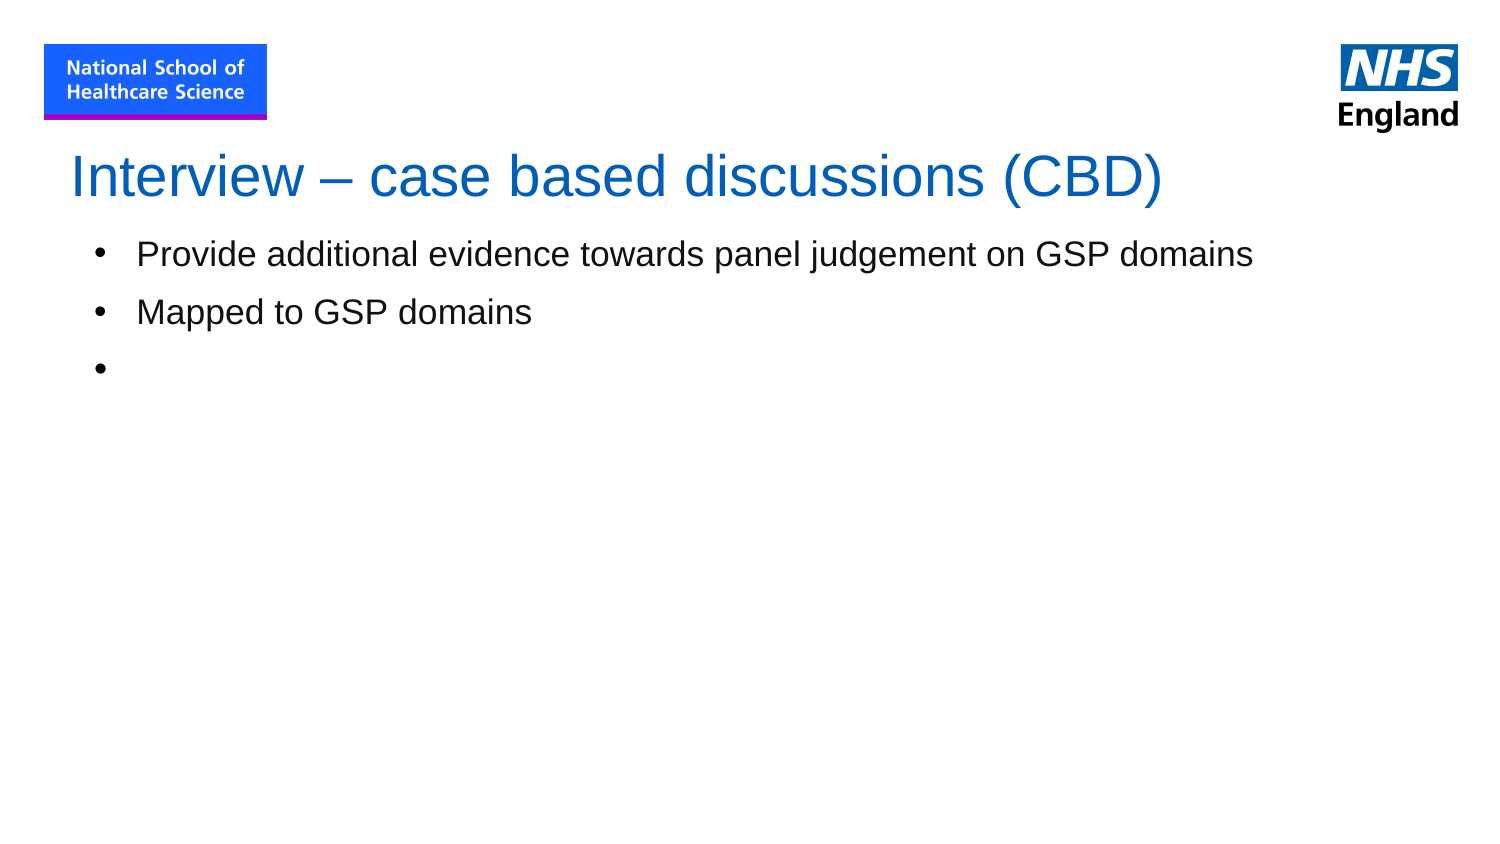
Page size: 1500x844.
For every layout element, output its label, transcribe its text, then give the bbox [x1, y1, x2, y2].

list Provide additional evidence towards panel judgement on GSP domains Mapped to GSP domains [79, 223, 1374, 639]
title Interview – case based discussions (CBD) [55, 138, 1350, 220]
